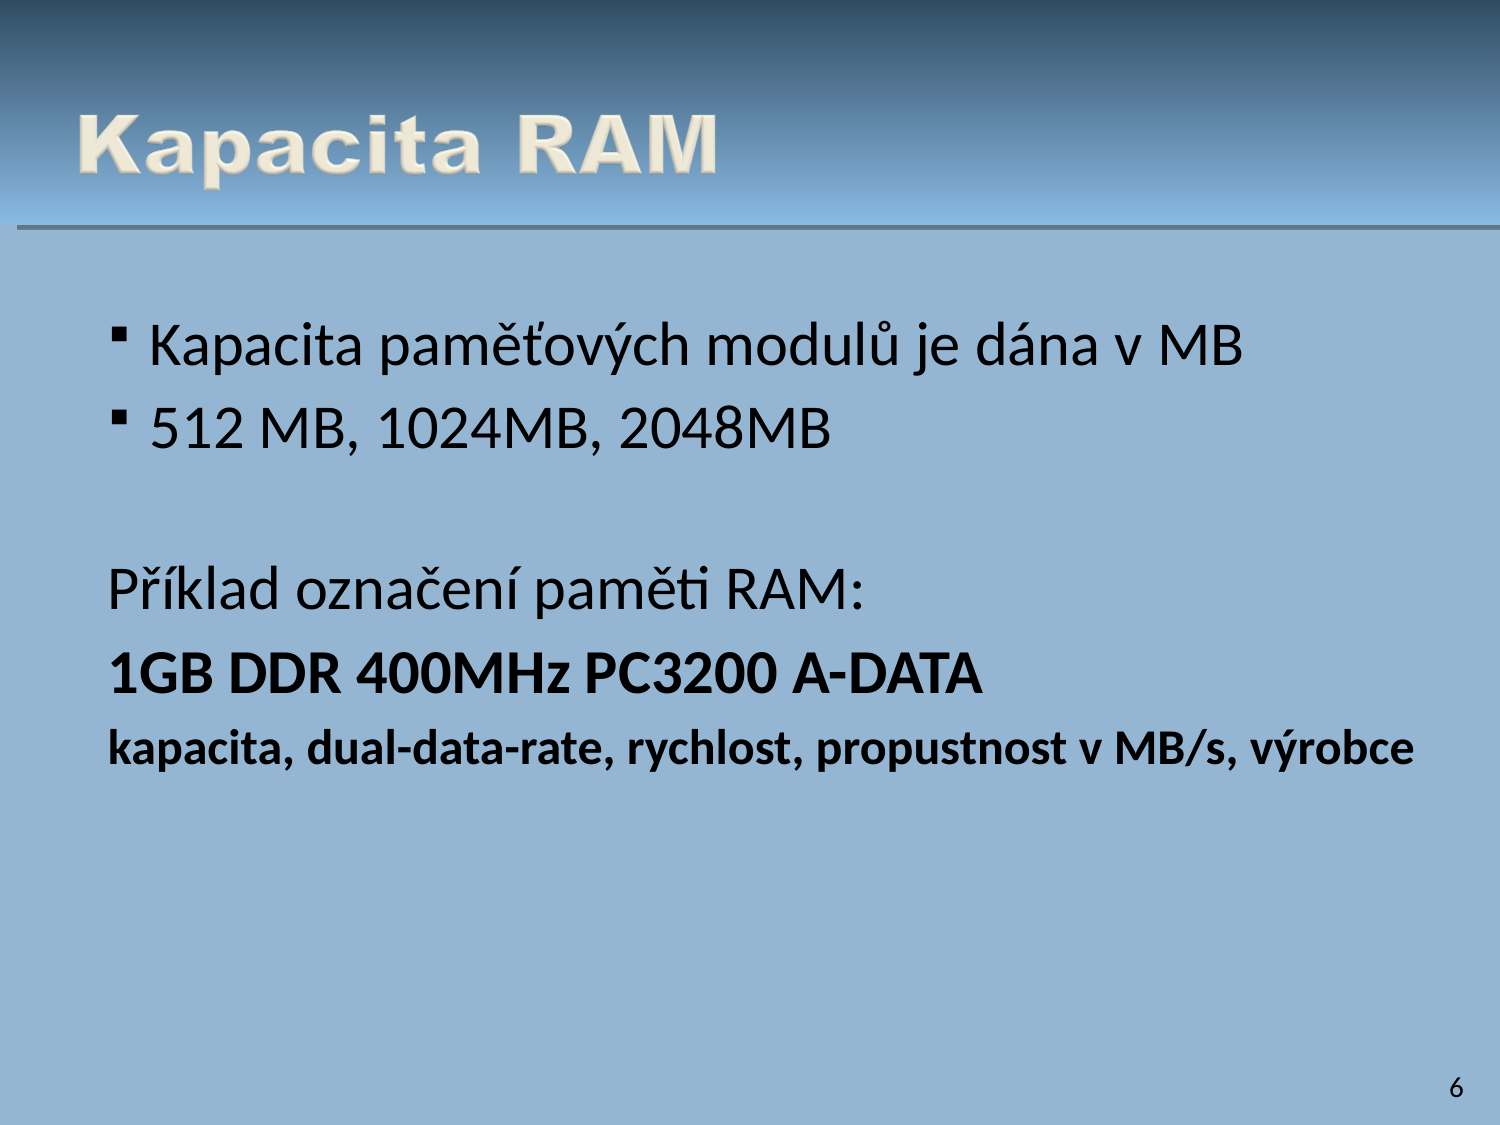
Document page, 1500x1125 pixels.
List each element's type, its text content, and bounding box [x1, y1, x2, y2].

text_box [21, 58, 1410, 235]
list Kapacita paměťových modulů je dána v MB 512 MB, 1024MB, 2048MB Příklad označení paměti RAM: 1GB DDR 400MHz PC3200 A-DATA kapacita, dual-data-rate, rychlost, propustnost v MB/s, výrobce [74, 295, 1450, 983]
text_box <číslo> [1418, 1051, 1479, 1112]
